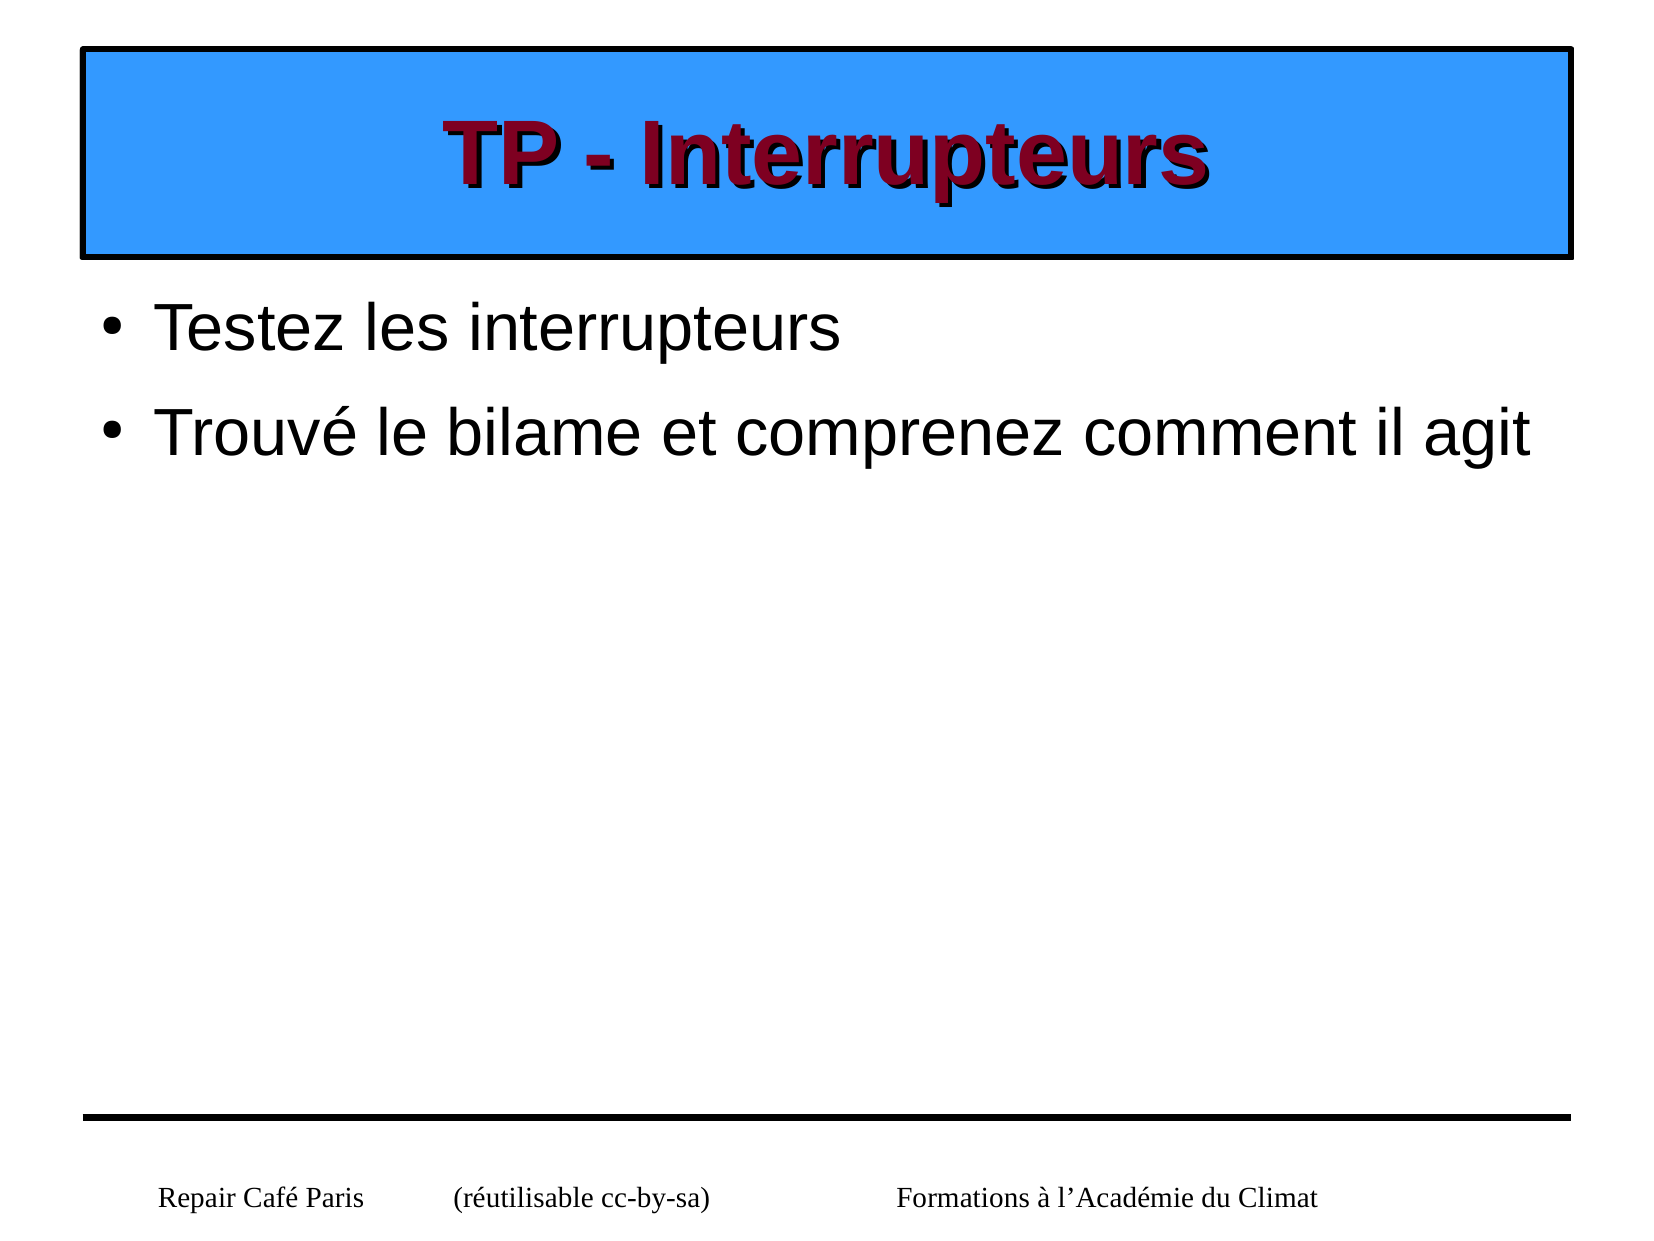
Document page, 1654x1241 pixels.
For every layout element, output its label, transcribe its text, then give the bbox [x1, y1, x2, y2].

title TP - Interrupteurs [82, 49, 1571, 257]
list Testez les interrupteurs Trouvé le bilame et comprenez comment il agit [82, 290, 1571, 1010]
